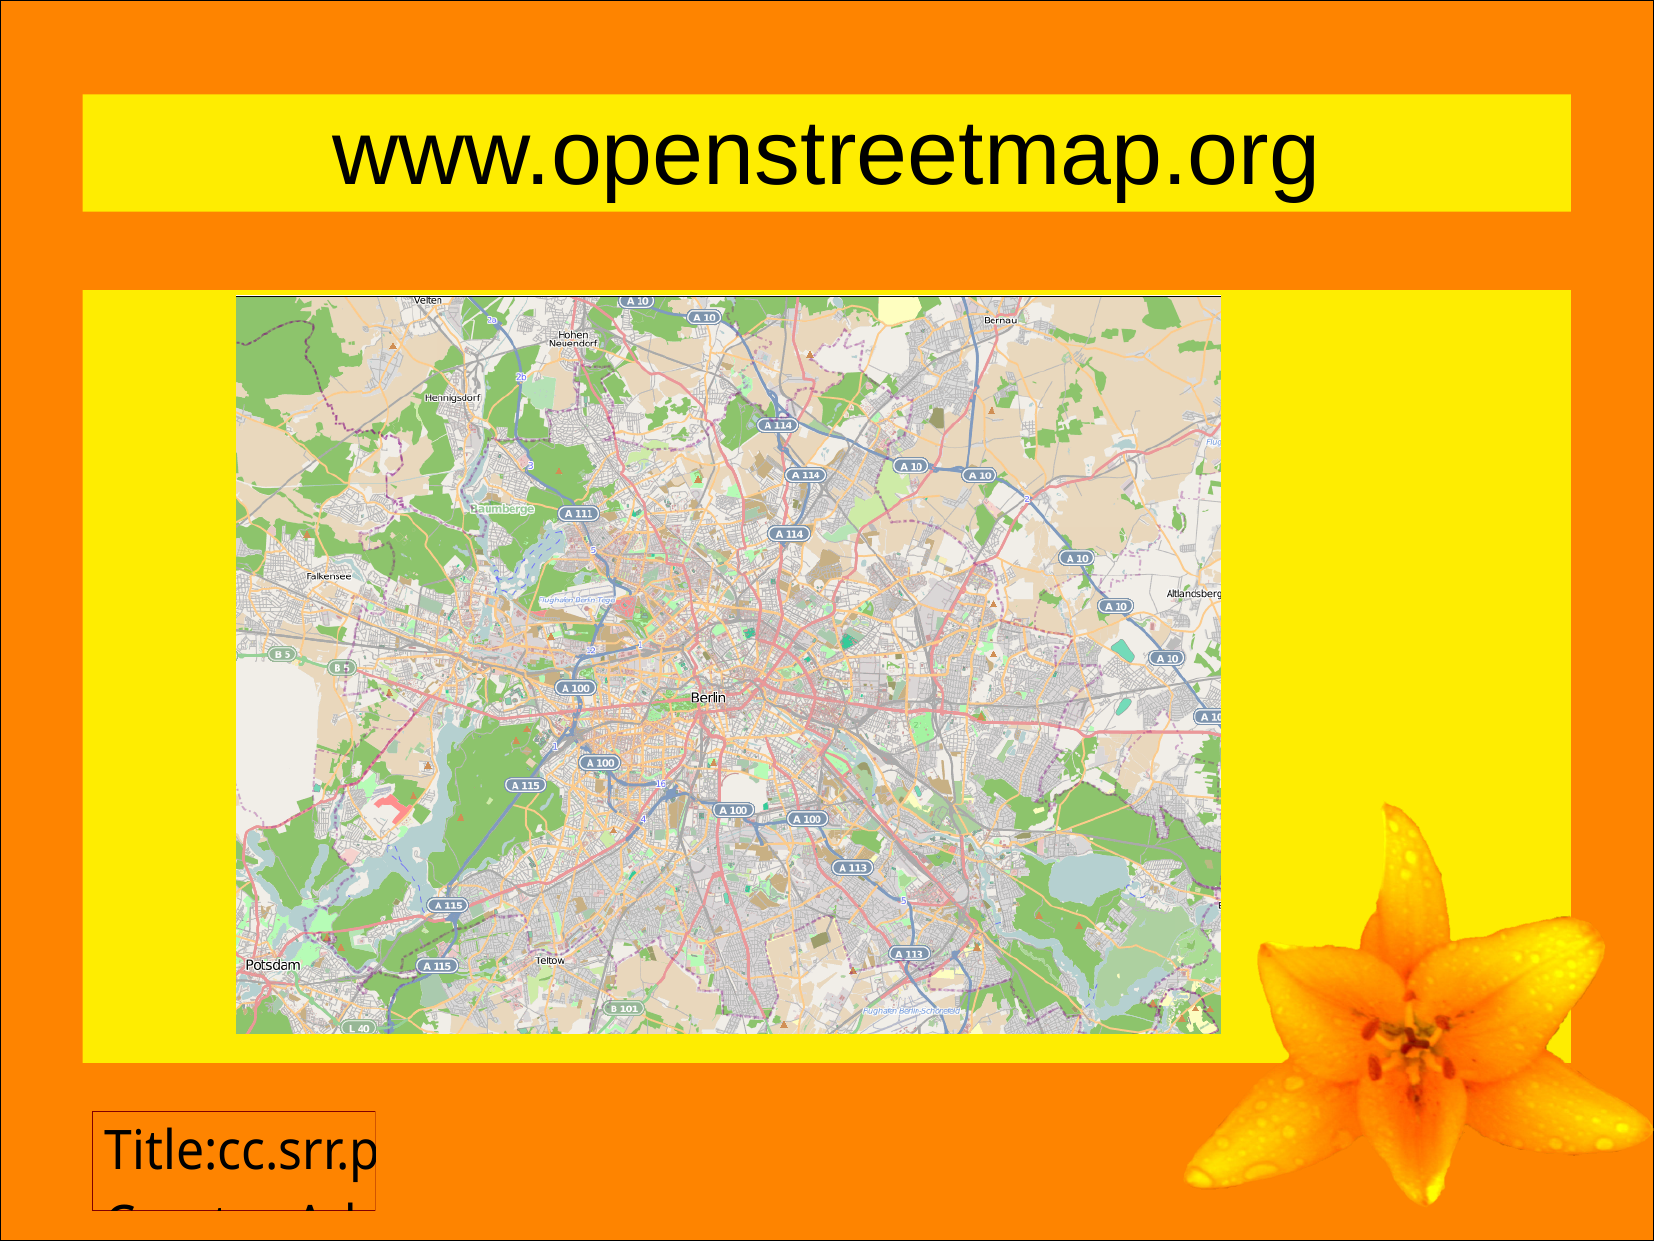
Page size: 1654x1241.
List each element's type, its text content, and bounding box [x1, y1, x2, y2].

picture [88, 1108, 376, 1211]
text_box [0, 0, 1654, 1241]
text_box www.openstreetmap.org [82, 94, 1571, 212]
picture [236, 295, 1654, 1241]
